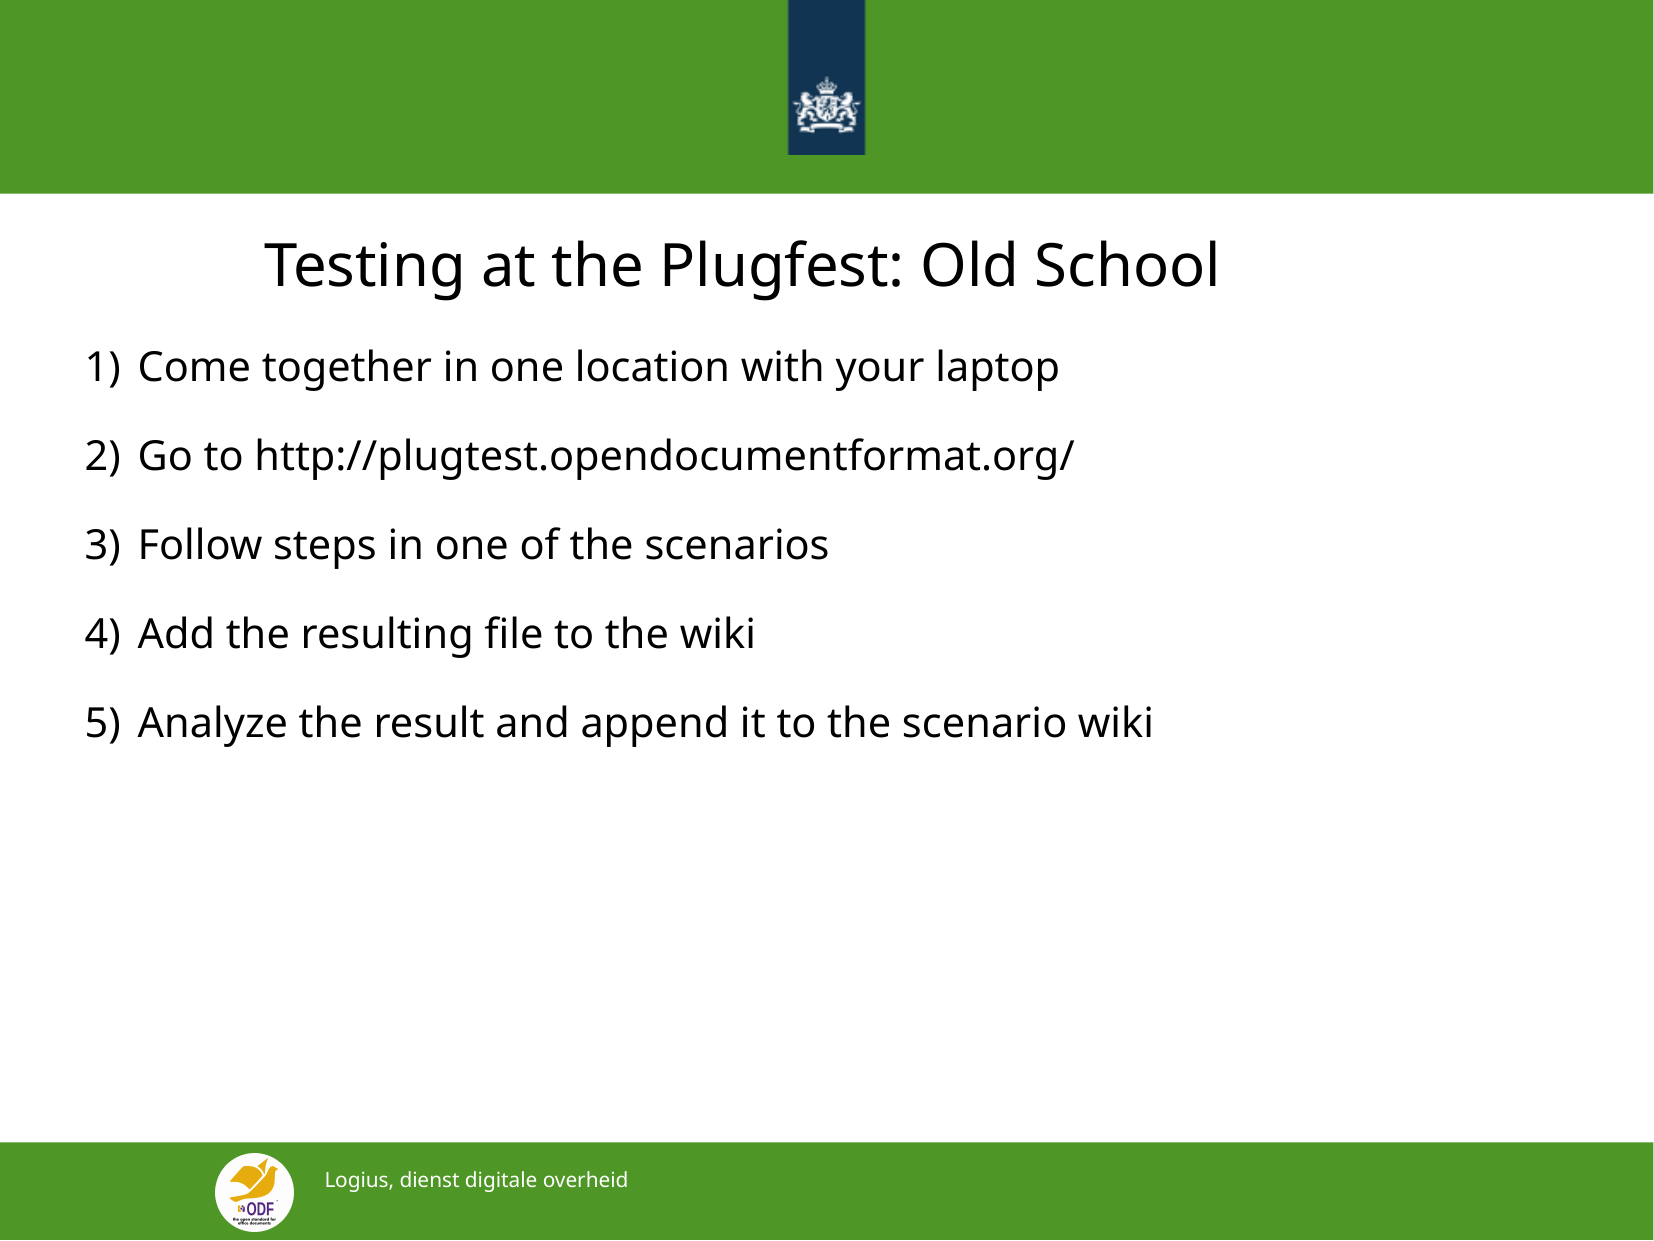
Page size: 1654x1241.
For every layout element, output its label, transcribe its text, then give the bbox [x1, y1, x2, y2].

picture [0, 0, 1654, 155]
list Come together in one location with your laptop Go to http://plugtest.opendocumentformat.org/ Follow steps in one of the scenarios Add the resulting file to the wiki Analyze the result and append it to the scenario wiki [66, 337, 1488, 1110]
title Testing at the Plugfest: Old School [264, 211, 1288, 315]
picture [215, 1153, 294, 1232]
